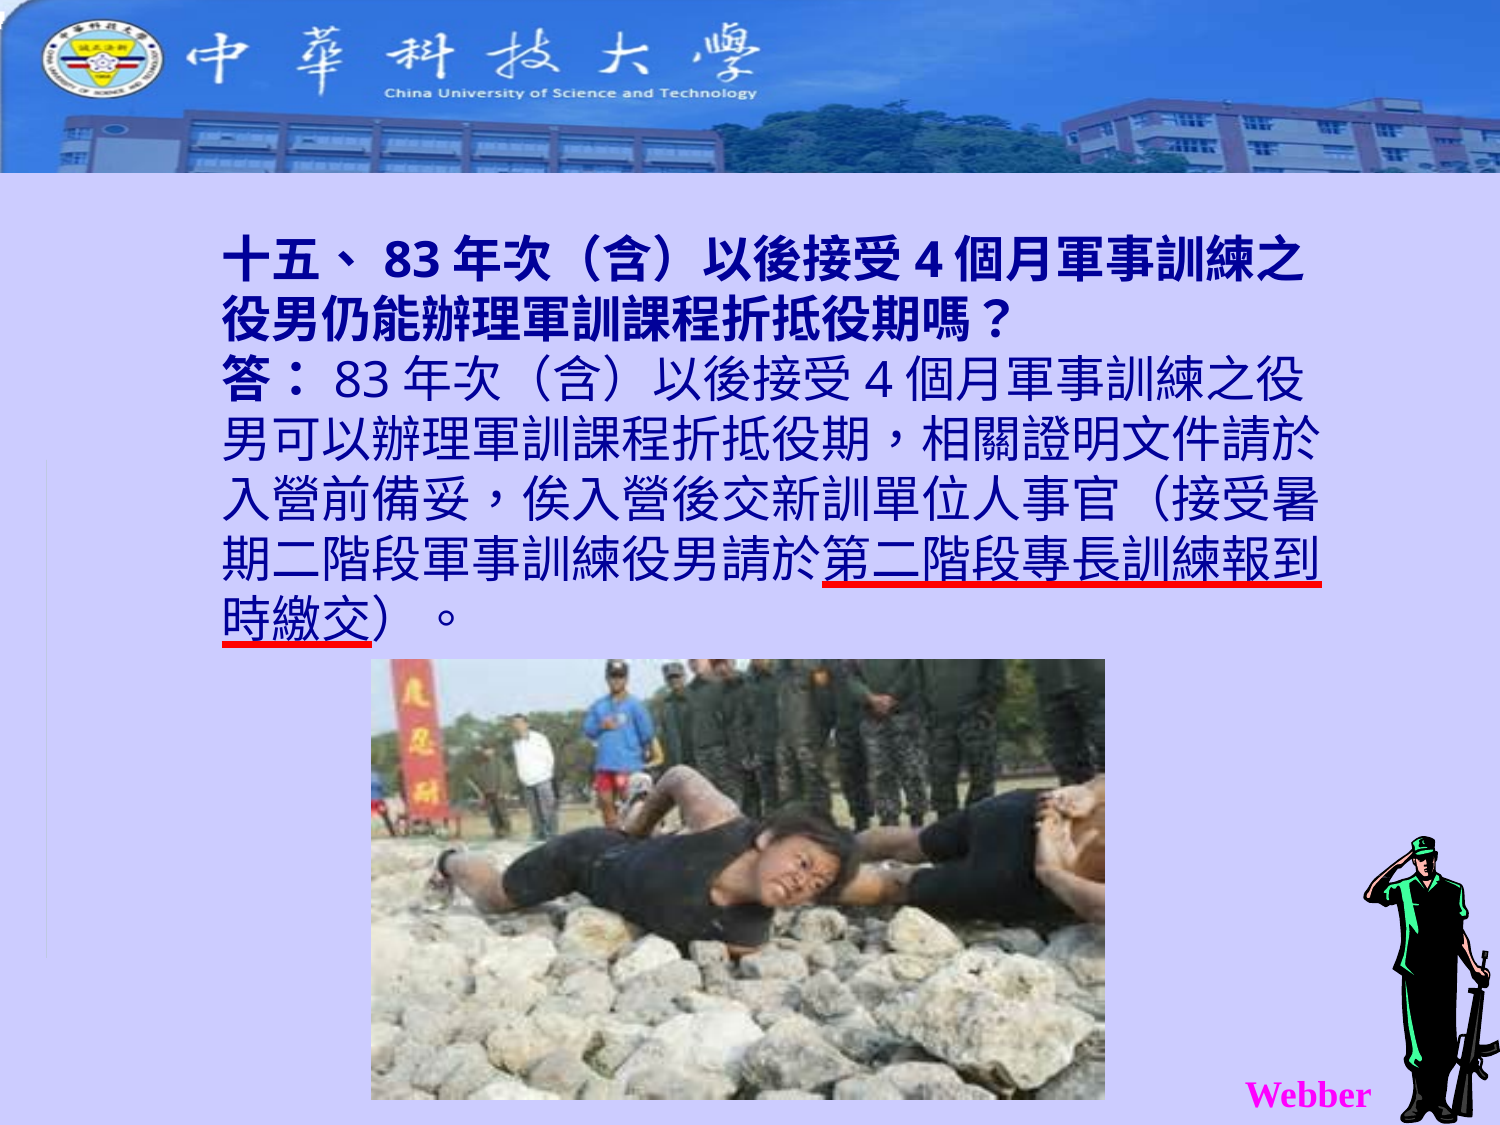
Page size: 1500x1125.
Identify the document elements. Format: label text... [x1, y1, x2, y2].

picture [0, 0, 1500, 173]
text_box 十五、83年次（含）以後接受4個月軍事訓練之役男仍能辦理軍訓課程折抵役期嗎？ 答：83年次（含）以後接受4個月軍事訓練之役男可以辦理軍訓課程折抵役期，相關證明文件請於入營前備妥，俟入營後交新訓單位人事官（接受暑期二階段軍事訓練役男請於第二階段專長訓練報到時繳交）。 [207, 220, 1341, 655]
text_box Webber [1229, 1062, 1407, 1123]
picture [1363, 835, 1500, 1125]
picture [371, 659, 1105, 1100]
